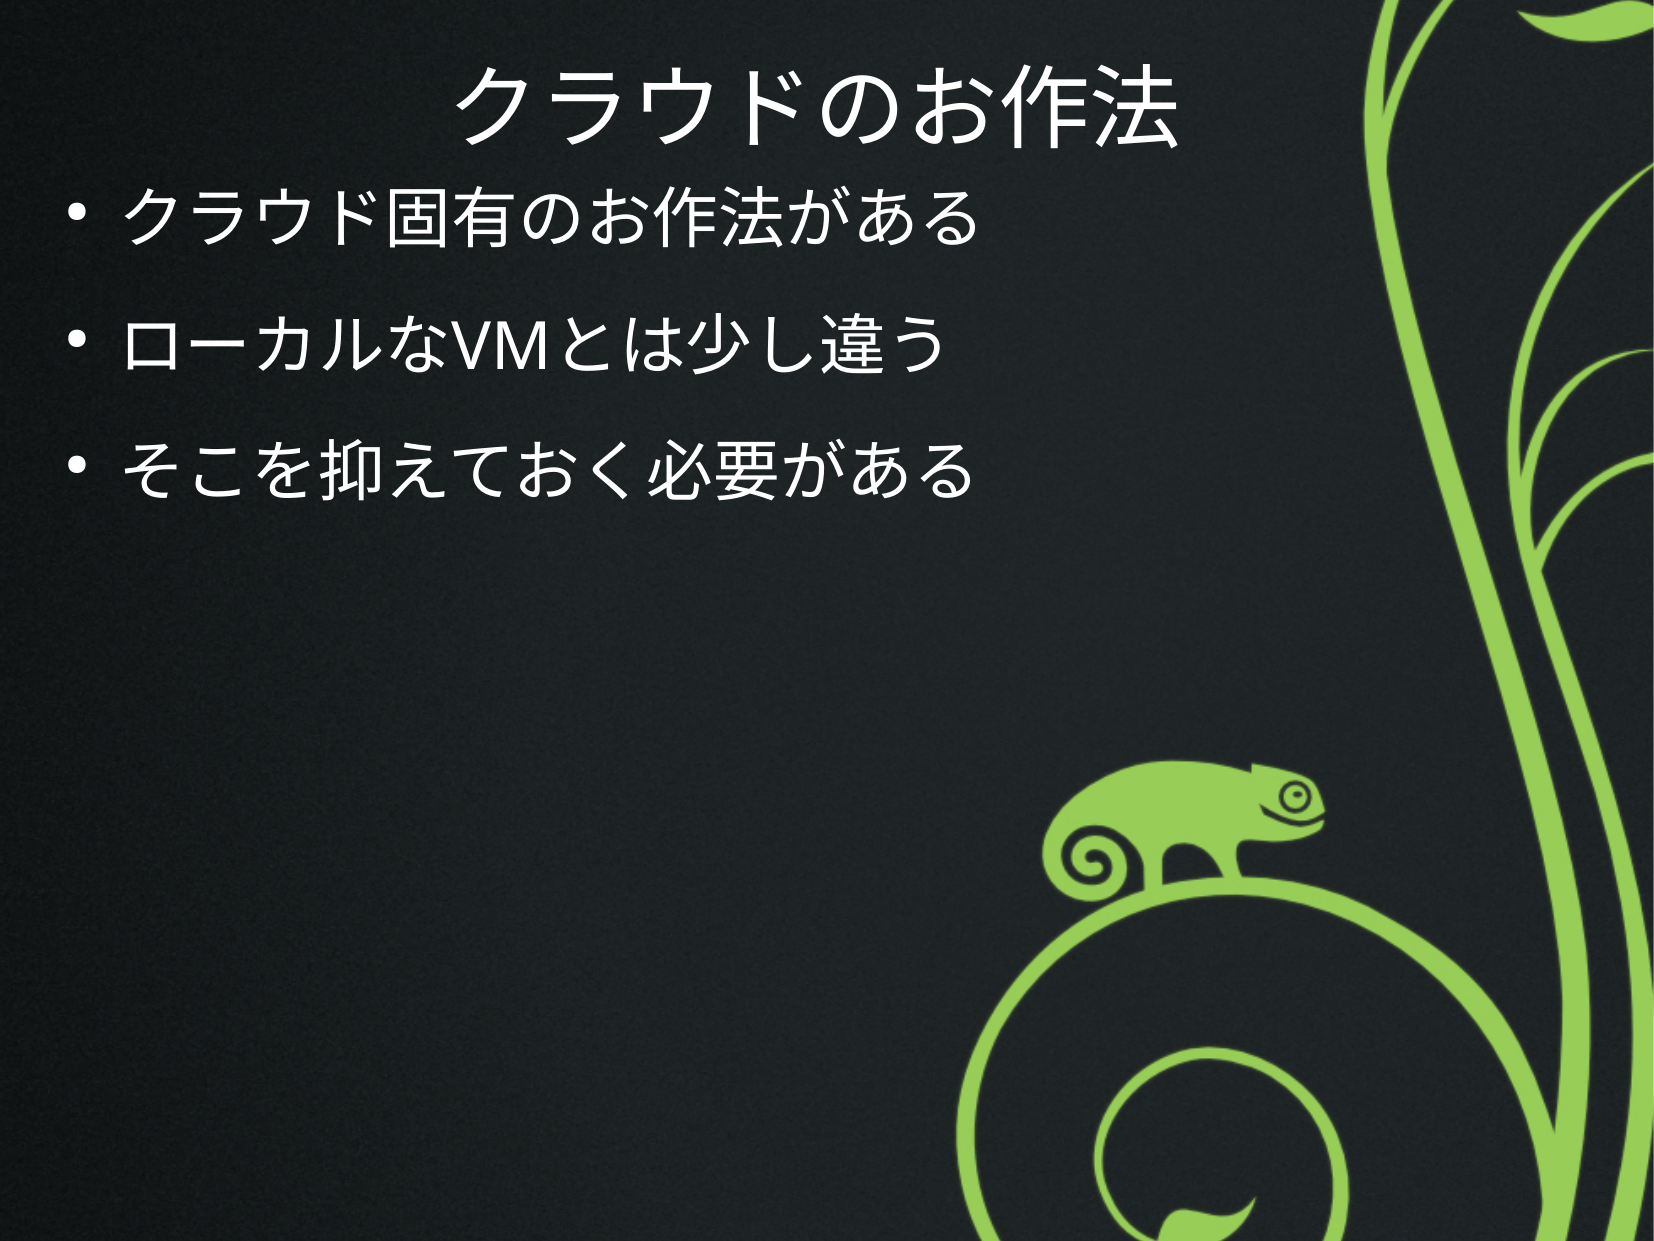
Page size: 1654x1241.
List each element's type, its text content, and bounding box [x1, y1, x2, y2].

list クラウド固有のお作法がある ローカルなVMとは少し違う そこを抑えておく必要がある [47, 165, 1583, 1111]
picture [0, 0, 1654, 1241]
title クラウドのお作法 [47, 49, 1583, 154]
